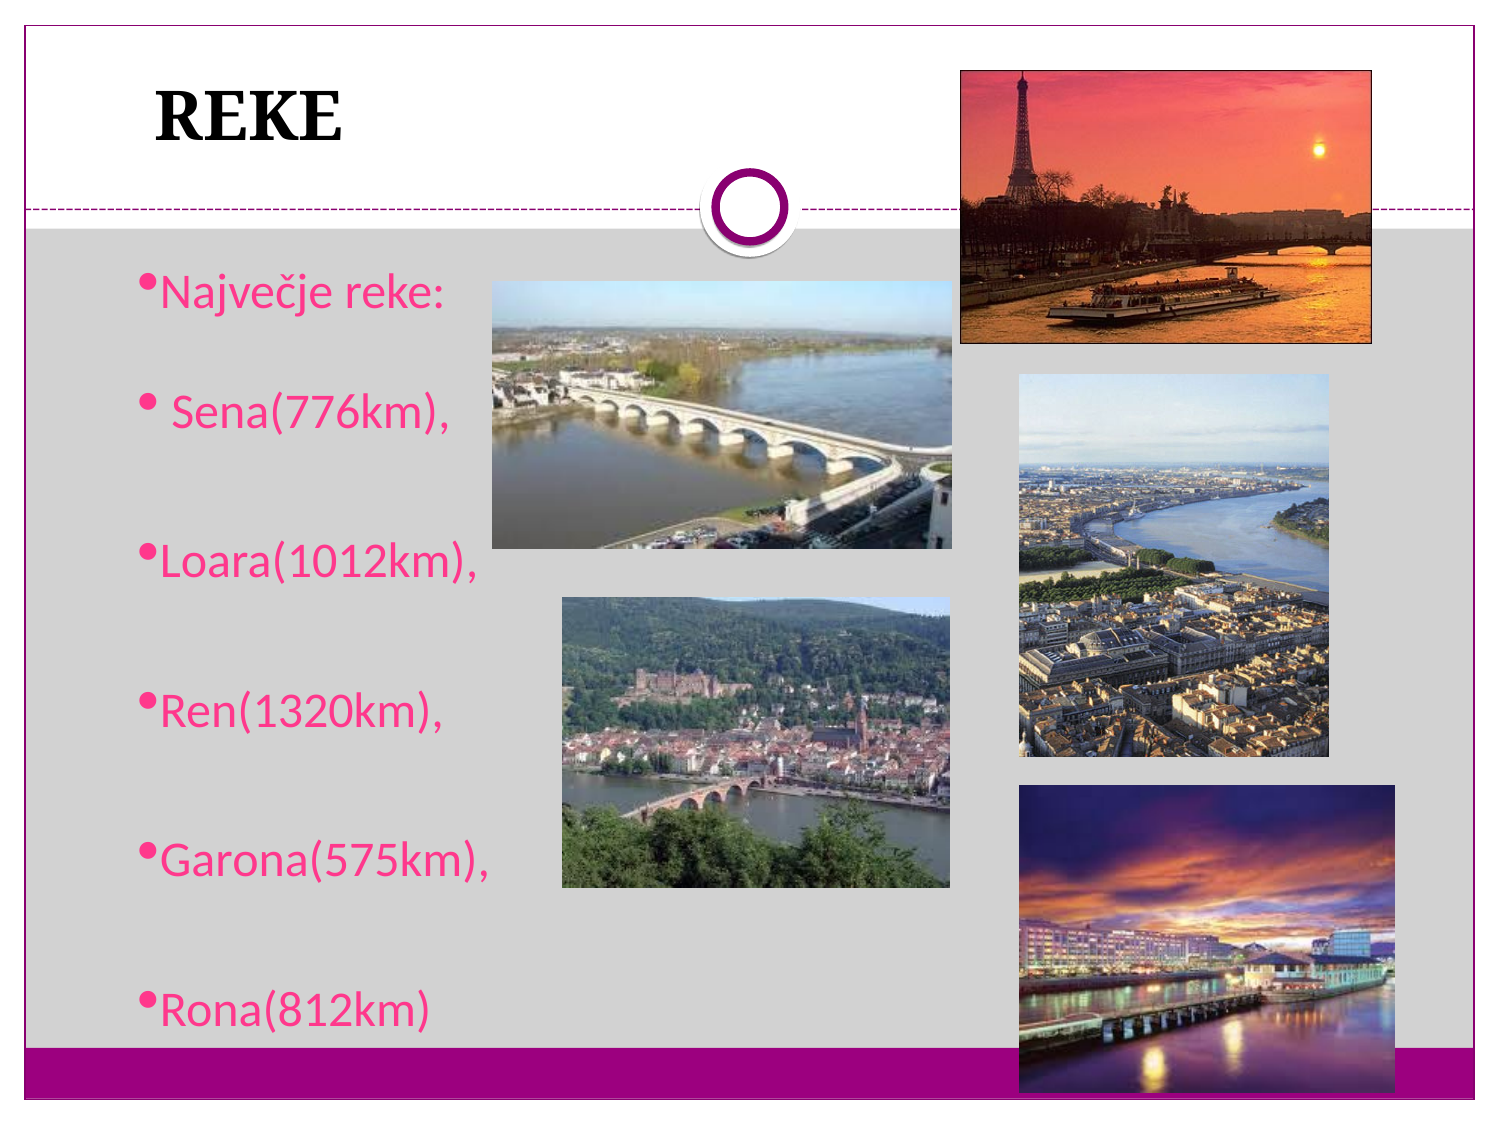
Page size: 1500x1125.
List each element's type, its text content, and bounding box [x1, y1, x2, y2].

list Največje reke: Sena(776km), Loara(1012km), Ren(1320km), Garona(575km), Rona(812km) [49, 250, 1445, 1001]
picture [1019, 374, 1329, 757]
picture [960, 70, 1372, 344]
title REKE [49, 37, 1450, 162]
picture [562, 597, 950, 888]
picture [1019, 785, 1395, 1093]
picture [492, 281, 952, 549]
